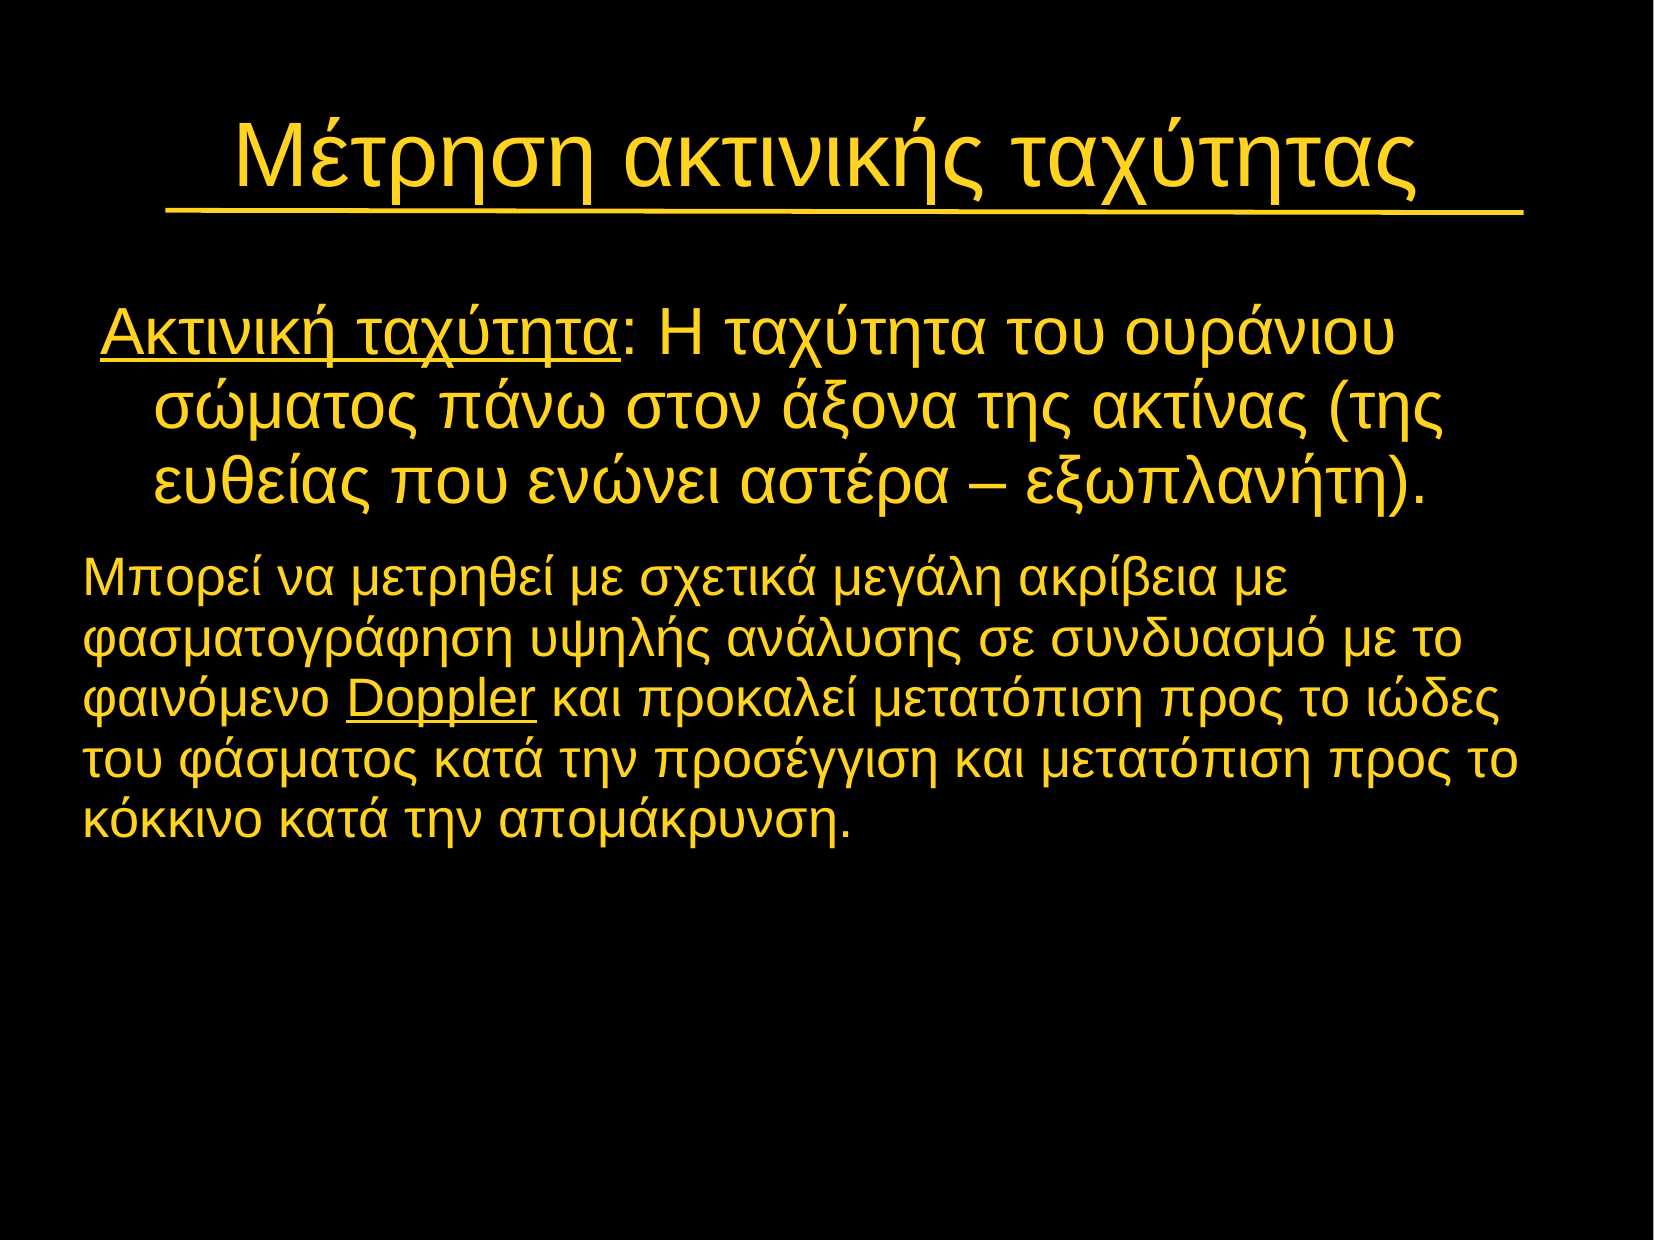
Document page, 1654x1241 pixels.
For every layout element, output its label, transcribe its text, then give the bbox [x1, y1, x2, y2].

title Μέτρηση ακτινικής ταχύτητας [82, 49, 1571, 257]
list Ακτινική ταχύτητα: Η ταχύτητα του ουράνιου σώματος πάνω στον άξονα της ακτίνας (της ευθείας που ενώνει αστέρα – εξωπλανήτη). Μπορεί να μετρηθεί με σχετικά μεγάλη ακρίβεια με φασματογράφηση υψηλής ανάλυσης σε συνδυασμό με το φαινόμενο Doppler και προκαλεί μετατόπιση προς το ιώδες του φάσματος κατά την προσέγγιση και μετατόπιση προς το κόκκινο κατά την απομάκρυνση. [82, 290, 1571, 1010]
